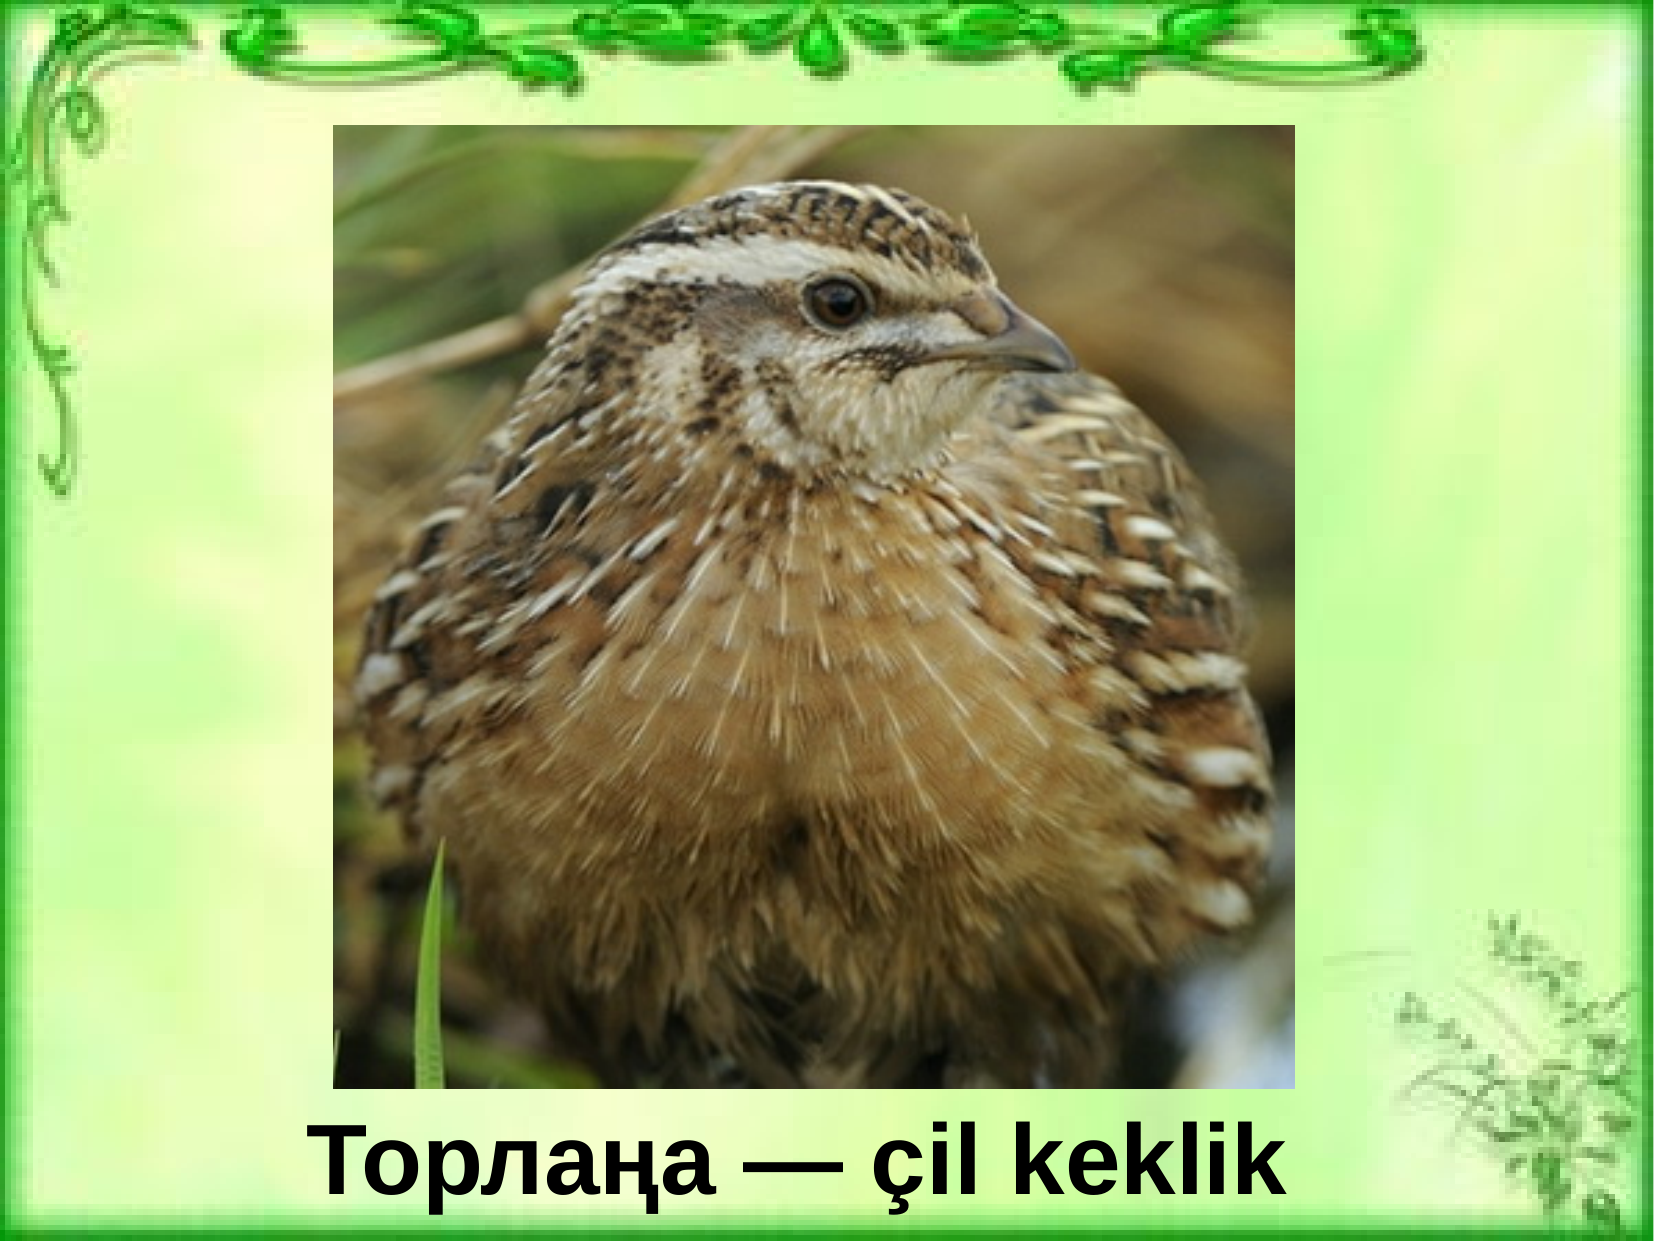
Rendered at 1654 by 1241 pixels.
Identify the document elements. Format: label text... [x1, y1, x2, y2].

picture [0, 0, 1654, 1241]
list Торлаңа — çil keklik [165, 1086, 1430, 1210]
